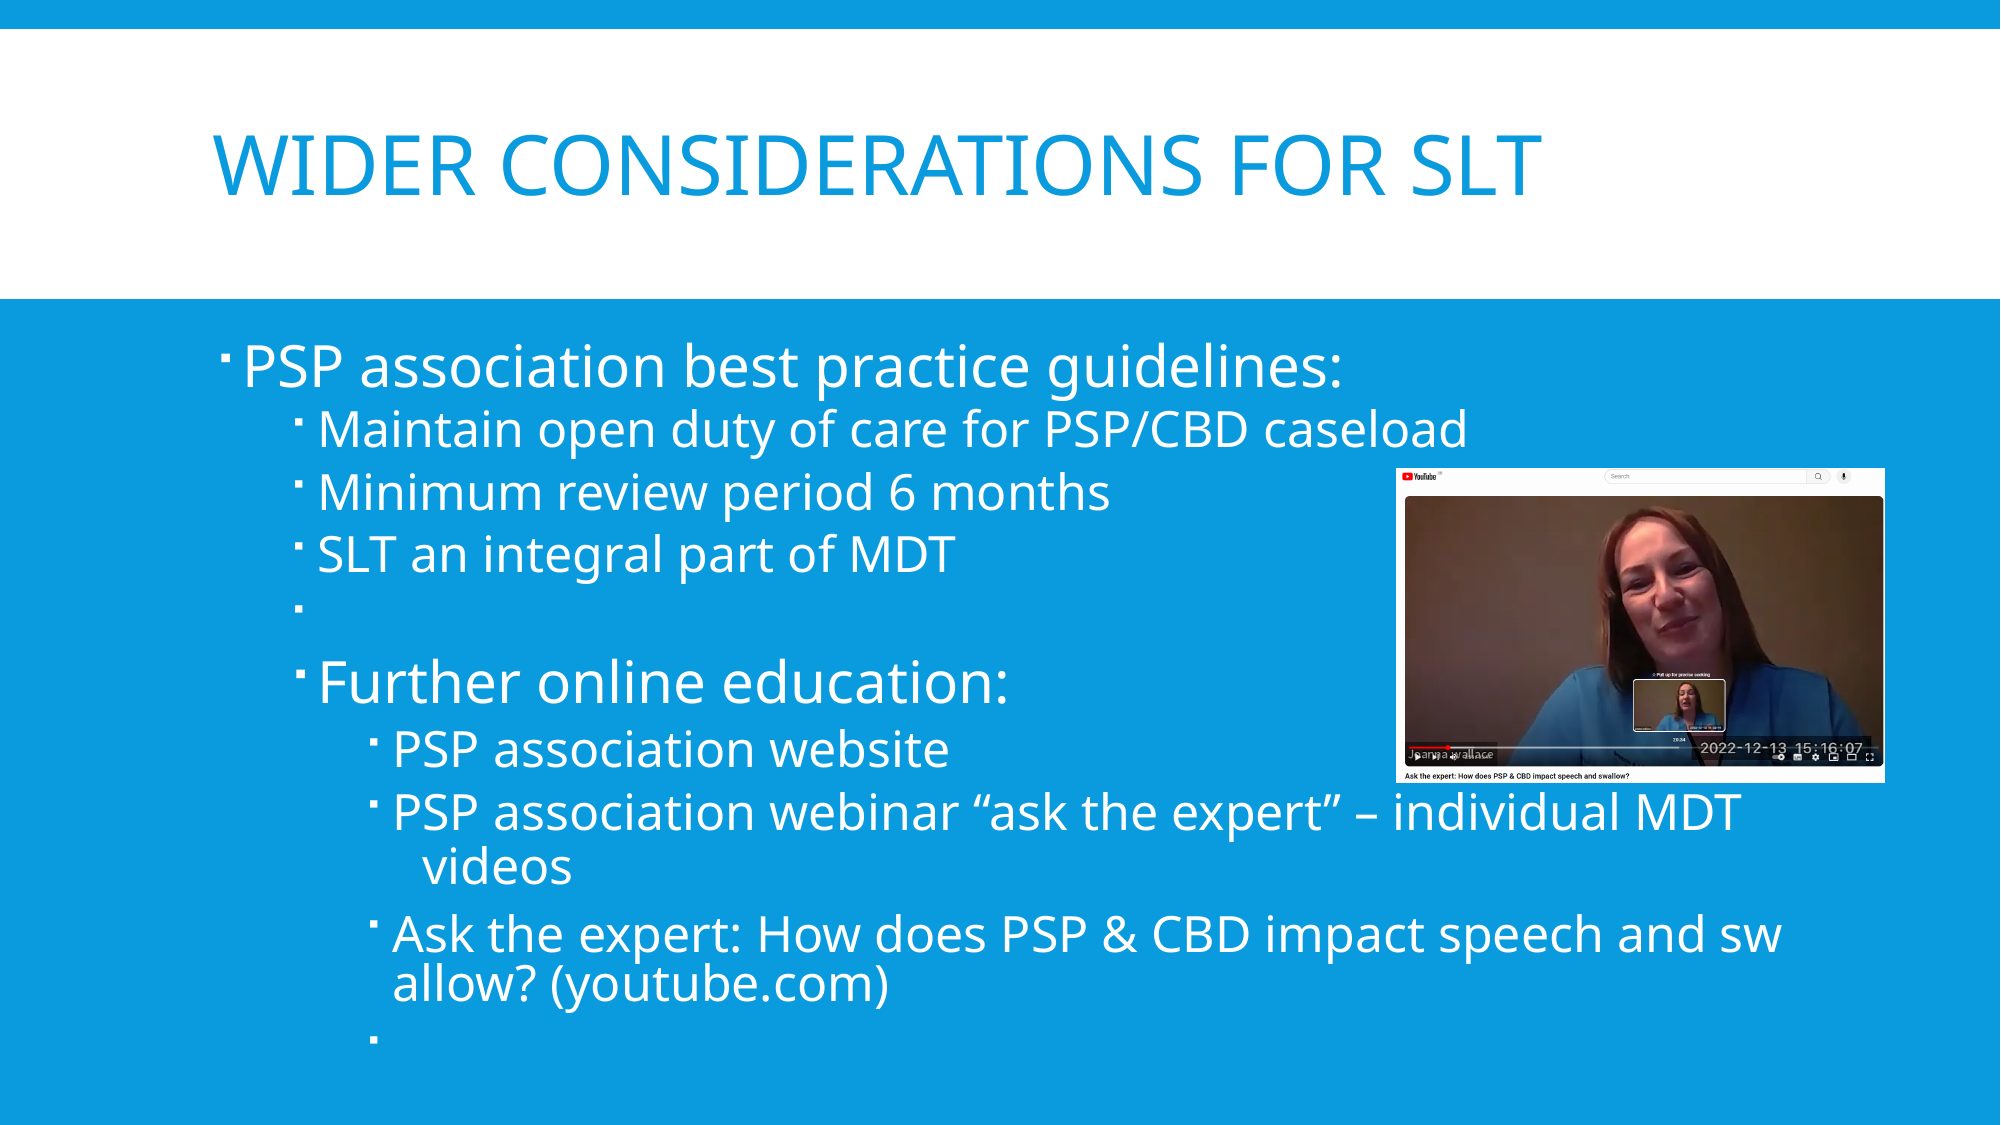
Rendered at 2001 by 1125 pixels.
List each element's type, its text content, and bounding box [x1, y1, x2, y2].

list PSP association best practice guidelines: Maintain open duty of care for PSP/CBD caseload Minimum review period 6 months SLT an integral part of MDT Further online education: PSP association website PSP association webinar “ask the expert” – individual MDT videos Ask the expert: How does PSP & CBD impact speech and swallow? (youtube.com) [197, 329, 1803, 1021]
title WIDER CONSIDERATIONS for SLT [197, 46, 1803, 294]
picture [1397, 469, 1884, 782]
